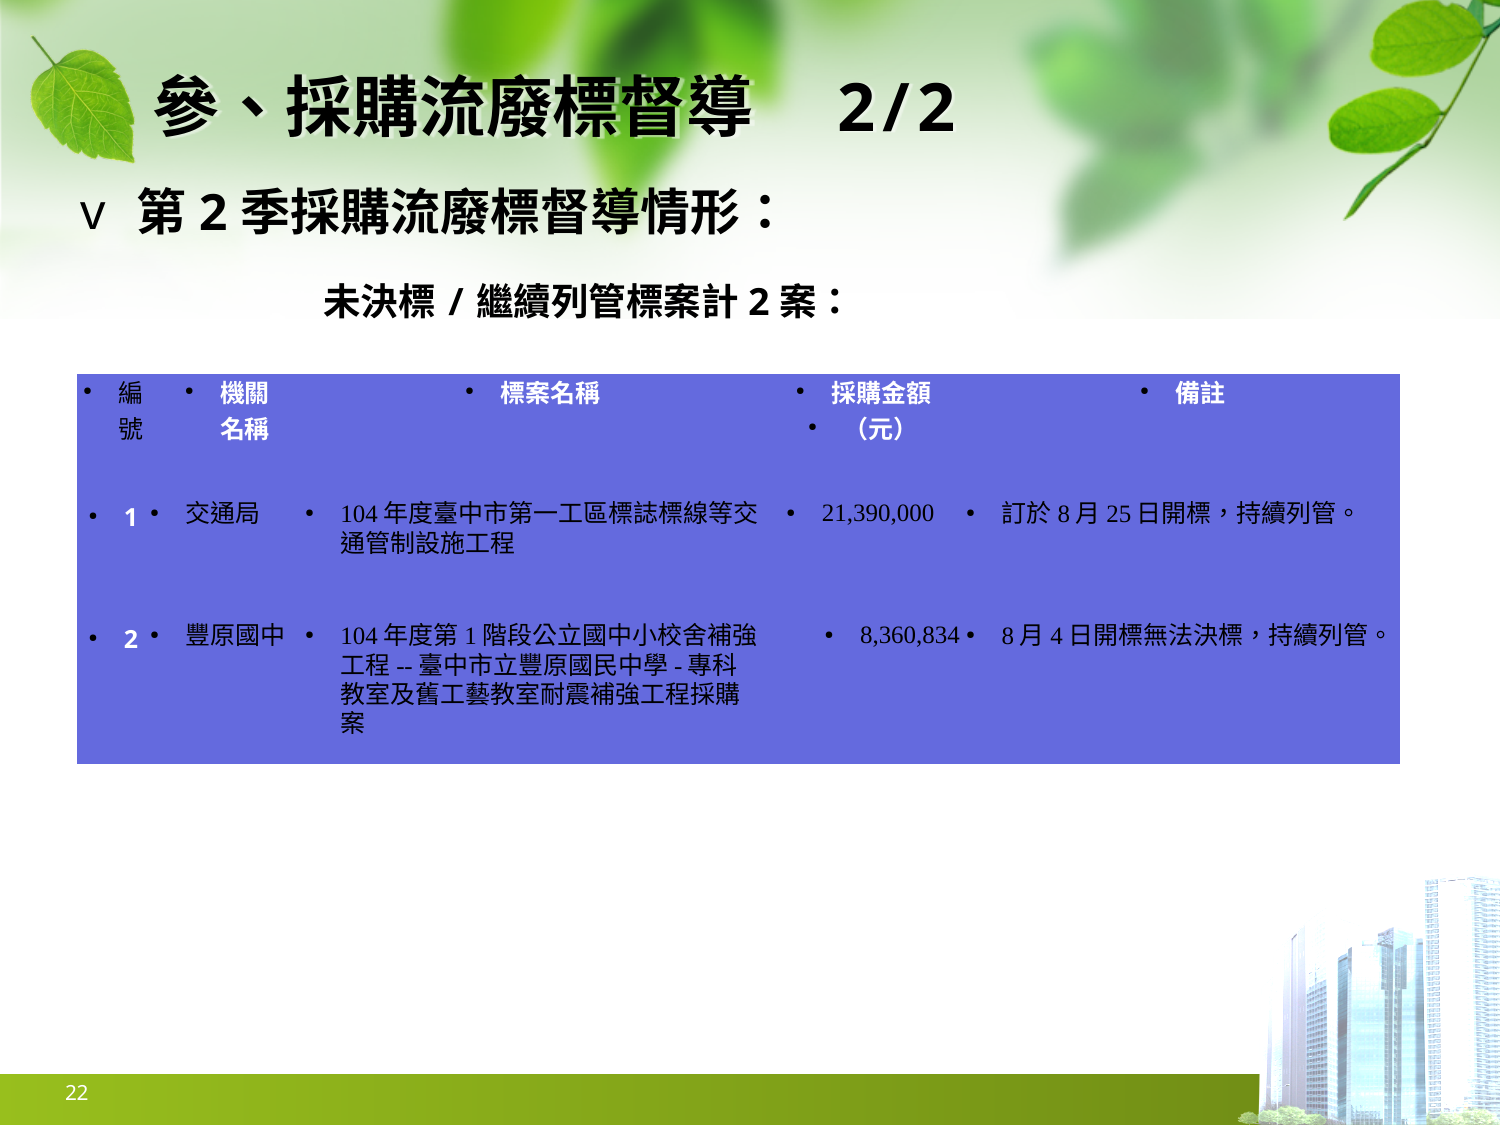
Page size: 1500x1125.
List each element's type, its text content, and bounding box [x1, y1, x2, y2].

table_header 備註 [966, 374, 1400, 499]
table_cell 訂於8月25日開標，持續列管。 [966, 499, 1400, 622]
title 參、採購流廢標督導 2/2 [137, 57, 1325, 150]
text_box 22 [50, 1072, 138, 1113]
table_cell 104年度第1階段公立國中小校舍補強工程--臺中市立豐原國民中學-專科教室及舊工藝教室耐震補強工程採購案 [305, 622, 761, 764]
table_header 編號 [77, 374, 150, 499]
table_cell 8月4日開標無法決標，持續列管。 [966, 622, 1400, 764]
table_cell 104年度臺中市第一工區標誌標線等交通管制設施工程 [305, 499, 761, 622]
table_cell 21,390,000 [761, 499, 966, 622]
table_cell 8,360,834 [761, 622, 966, 764]
table_header 機關 名稱 [150, 374, 305, 499]
table_cell 豐原國中 [150, 622, 305, 764]
table_cell 2 [77, 622, 150, 764]
table_header 採購金額 （元） [761, 374, 966, 499]
table_cell 交通局 [150, 499, 305, 622]
table_header 標案名稱 [305, 374, 761, 499]
table_cell 1 [77, 499, 150, 622]
list 第2季採購流廢標督導情形： 未決標/繼續列管標案計2案： [64, 172, 1400, 1000]
